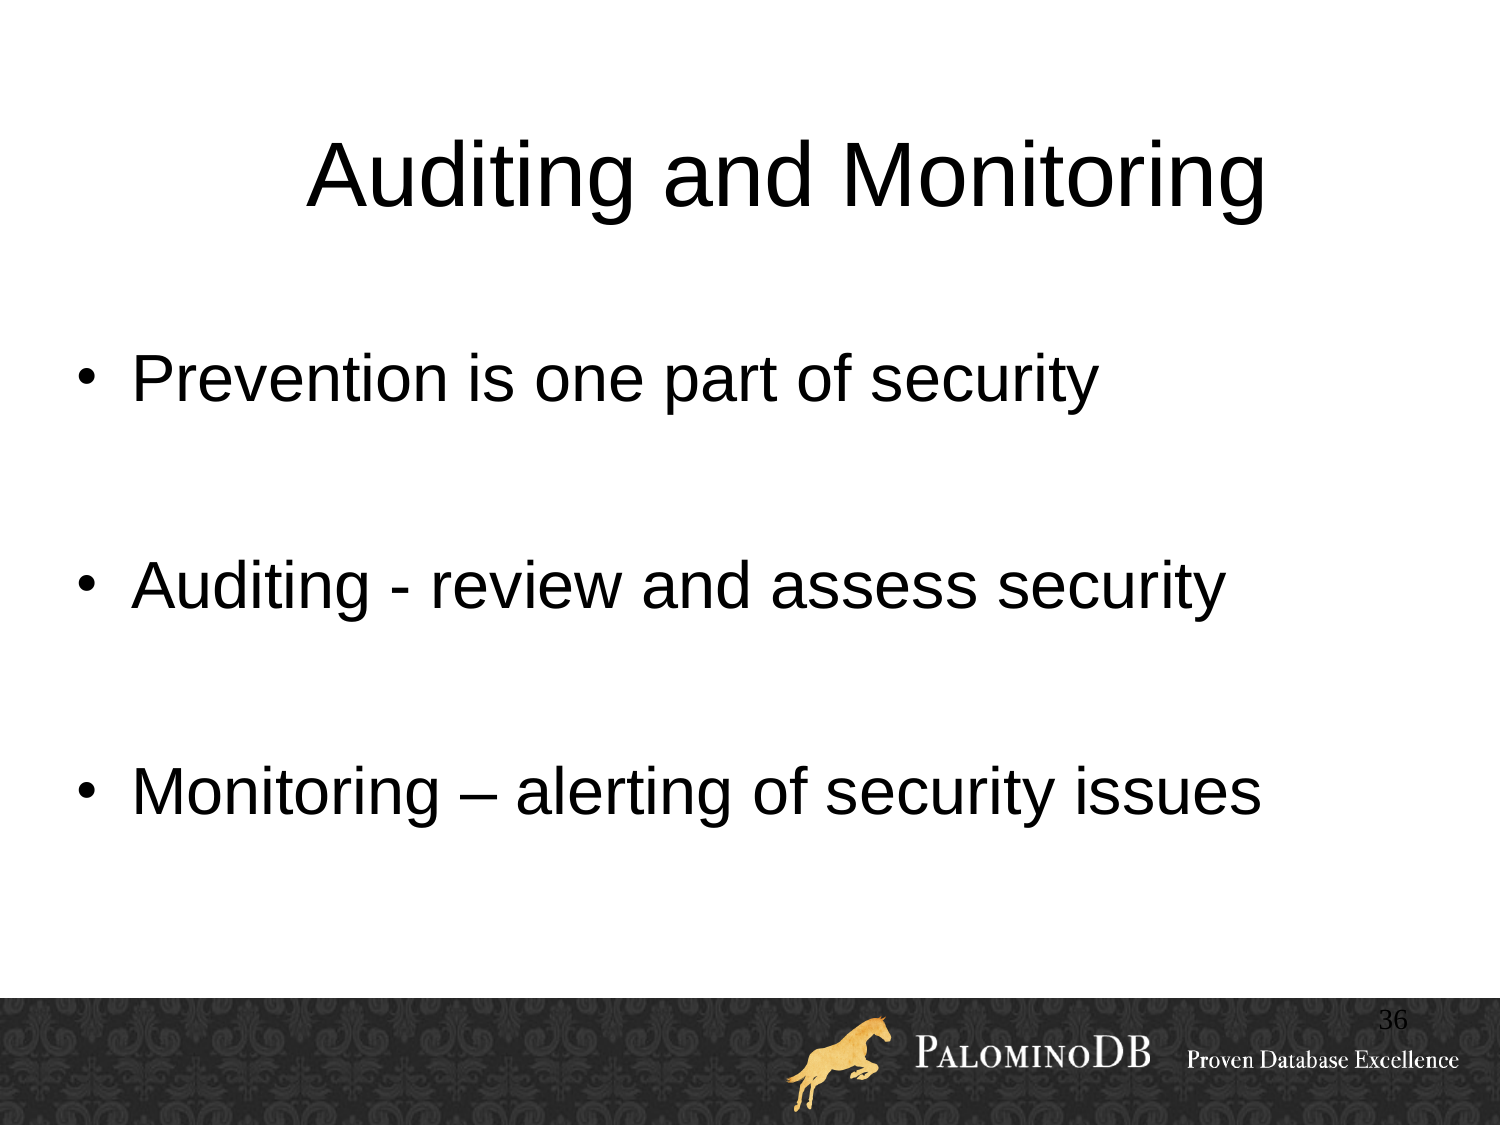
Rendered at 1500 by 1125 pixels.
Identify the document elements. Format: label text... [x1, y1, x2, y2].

list Prevention is one part of security Auditing - review and assess security Monitoring – alerting of security issues [75, 337, 1426, 993]
title Auditing and Monitoring [122, 107, 1455, 243]
picture [0, 998, 1500, 1125]
